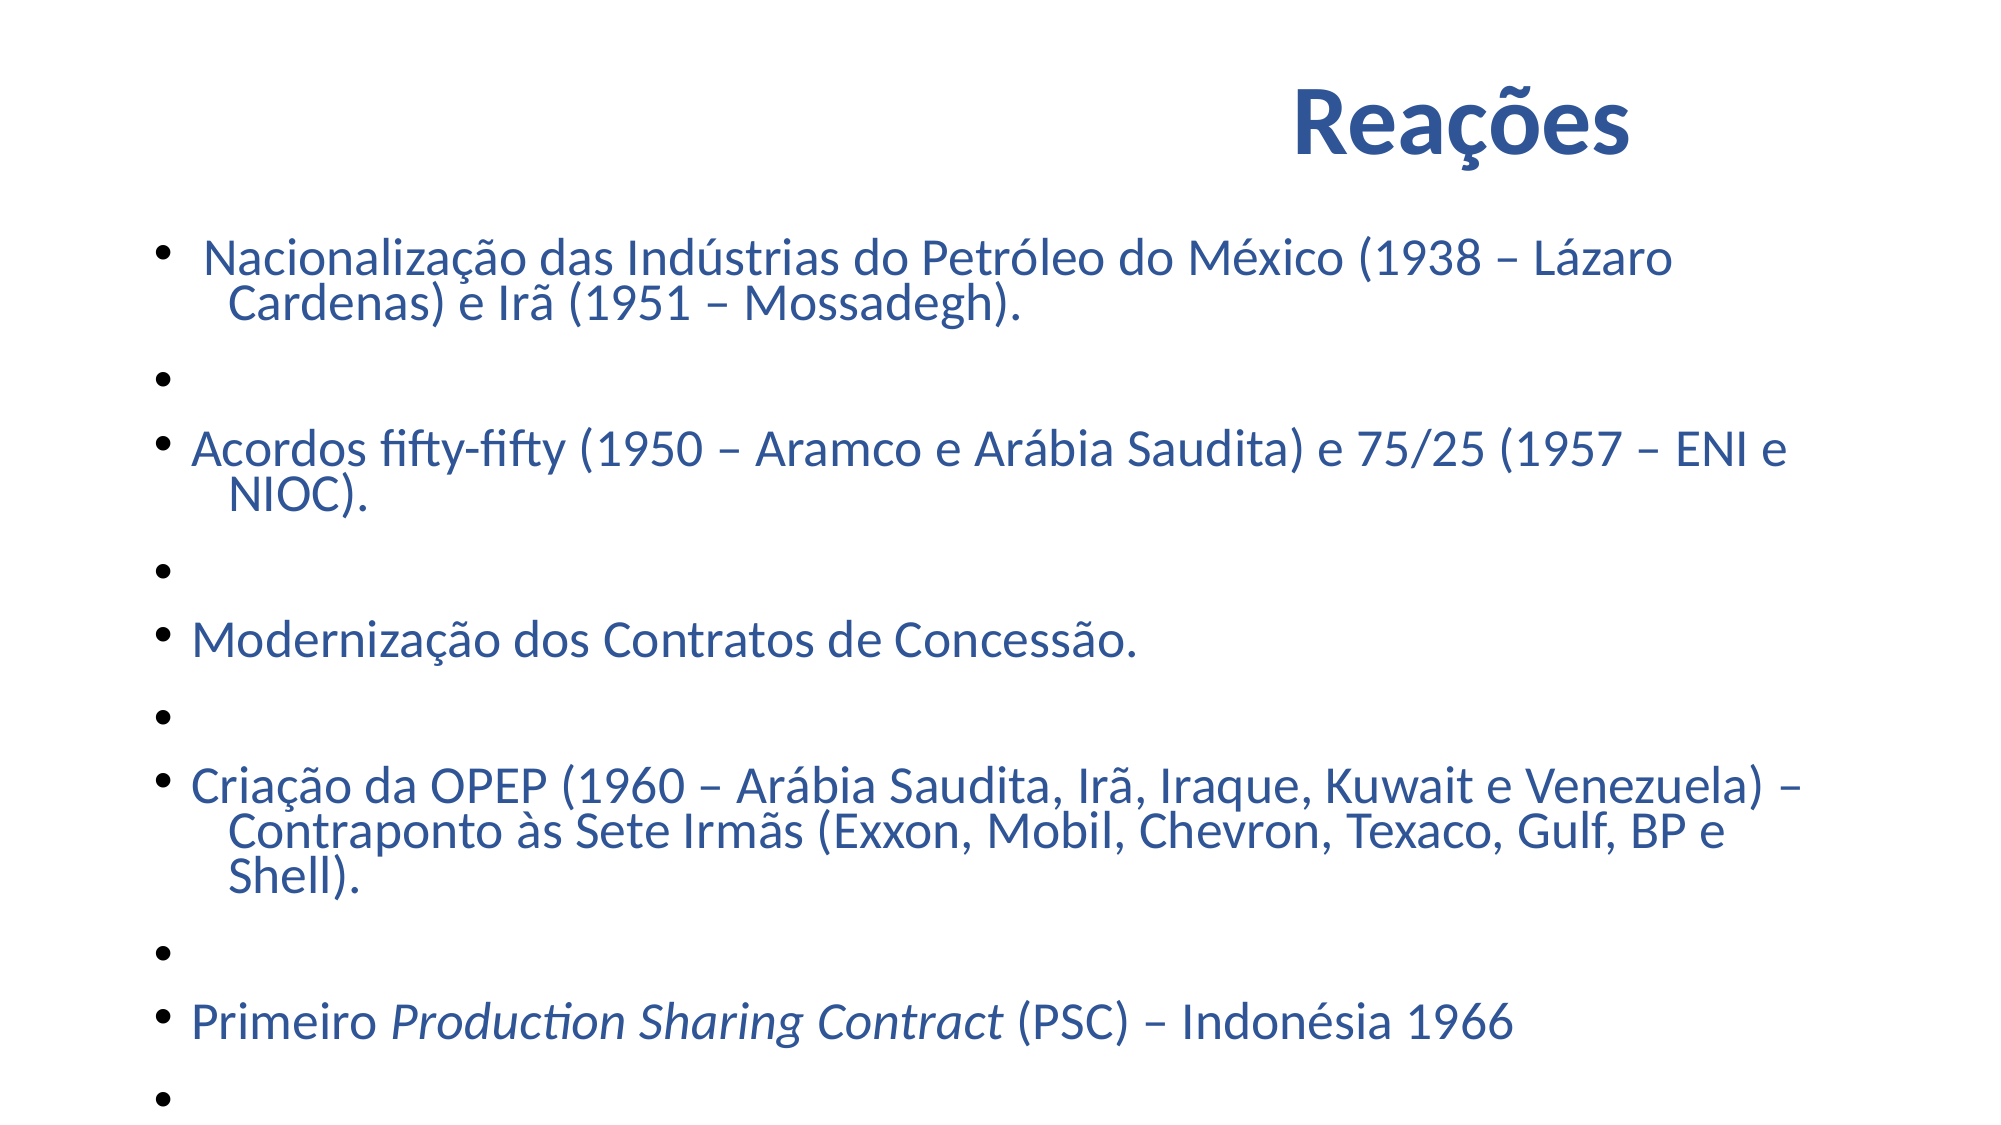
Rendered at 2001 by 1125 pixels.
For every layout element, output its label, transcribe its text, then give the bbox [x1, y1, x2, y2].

list Nacionalização das Indústrias do Petróleo do México (1938 – Lázaro Cardenas) e Irã (1951 – Mossadegh). Acordos fifty-fifty (1950 – Aramco e Arábia Saudita) e 75/25 (1957 – ENI e NIOC). Modernização dos Contratos de Concessão. Criação da OPEP (1960 – Arábia Saudita, Irã, Iraque, Kuwait e Venezuela) – Contraponto às Sete Irmãs (Exxon, Mobil, Chevron, Texaco, Gulf, BP e Shell). Primeiro Production Sharing Contract (PSC) – Indonésia 1966 [138, 231, 1864, 1059]
text_box Reações [1009, 47, 1916, 184]
